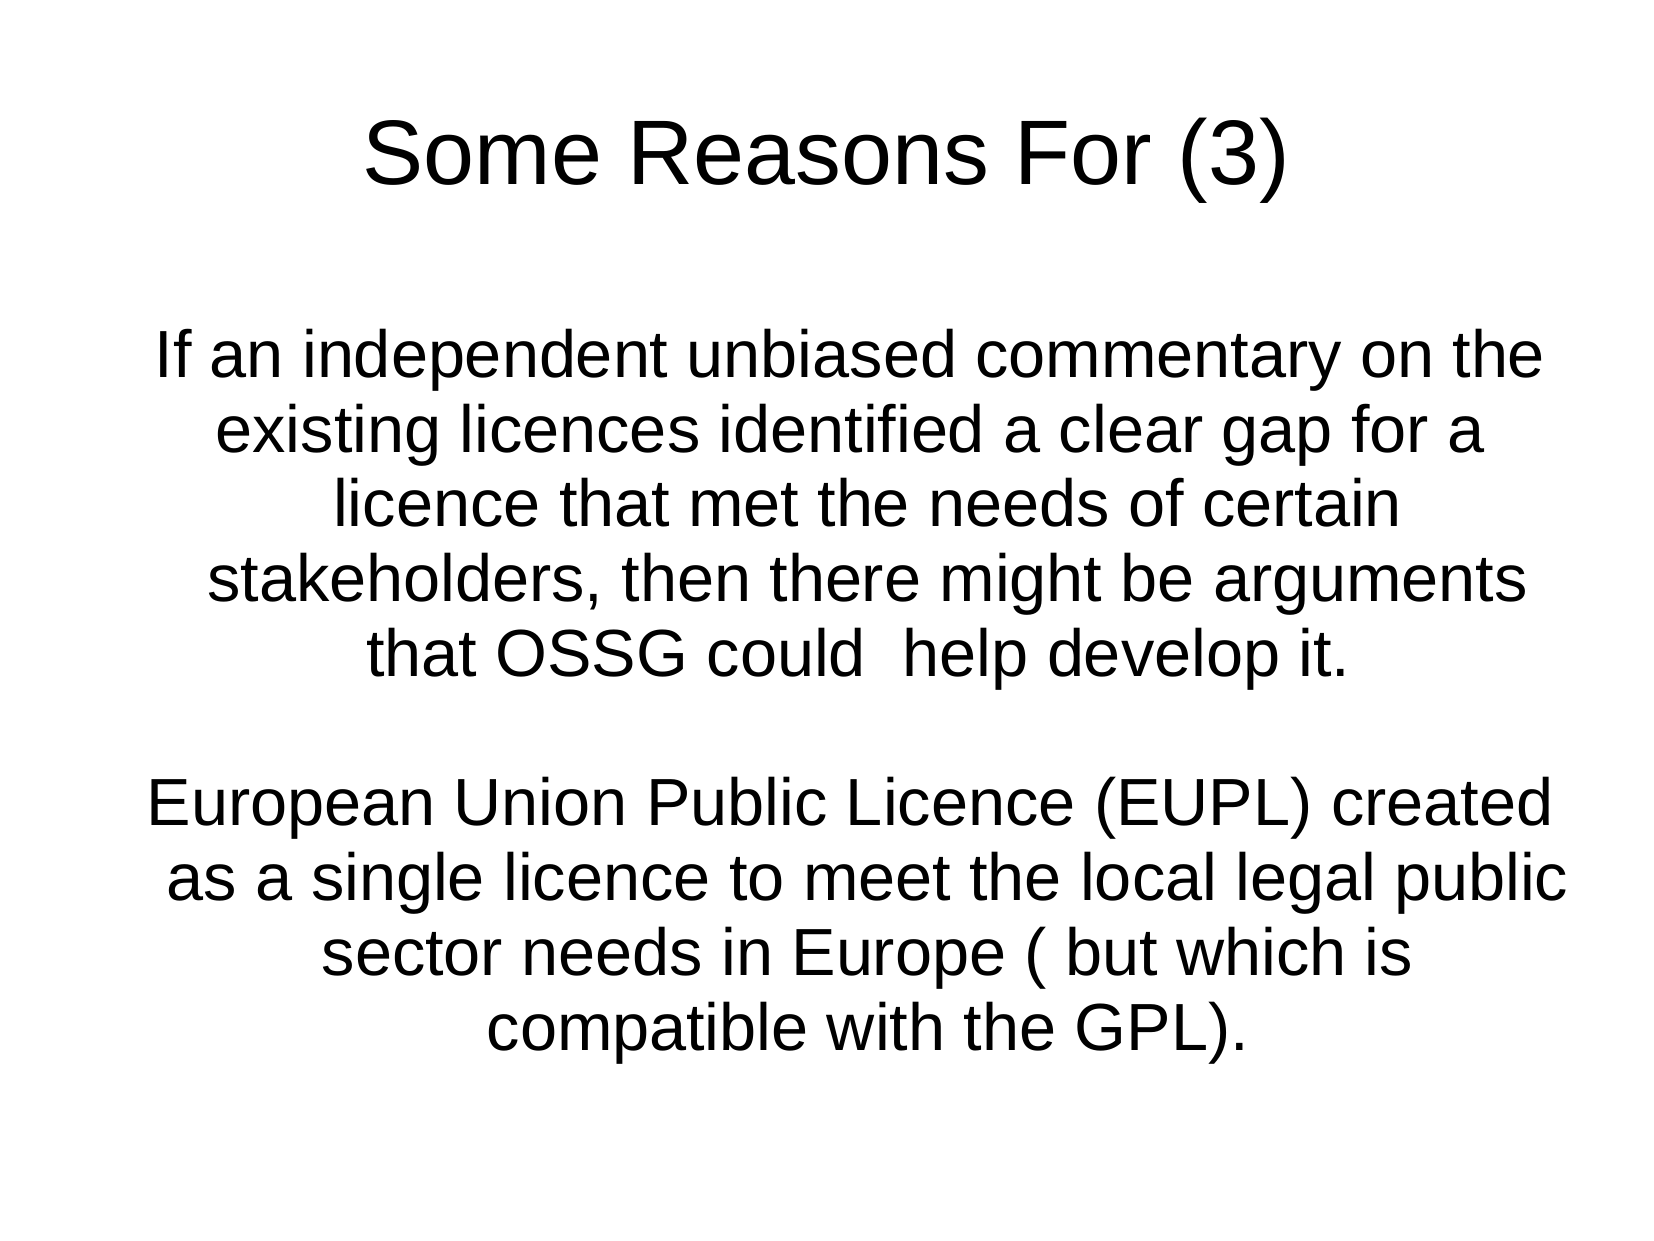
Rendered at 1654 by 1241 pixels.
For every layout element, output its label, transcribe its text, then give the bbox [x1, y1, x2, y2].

subtitle If an independent unbiased commentary on the existing licences identified a clear gap for a licence that met the needs of certain stakeholders, then there might be arguments that OSSG could help develop it. European Union Public Licence (EUPL) created as a single licence to meet the local legal public sector needs in Europe ( but which is compatible with the GPL). [88, 275, 1577, 1106]
title Some Reasons For (3) [82, 49, 1571, 257]
